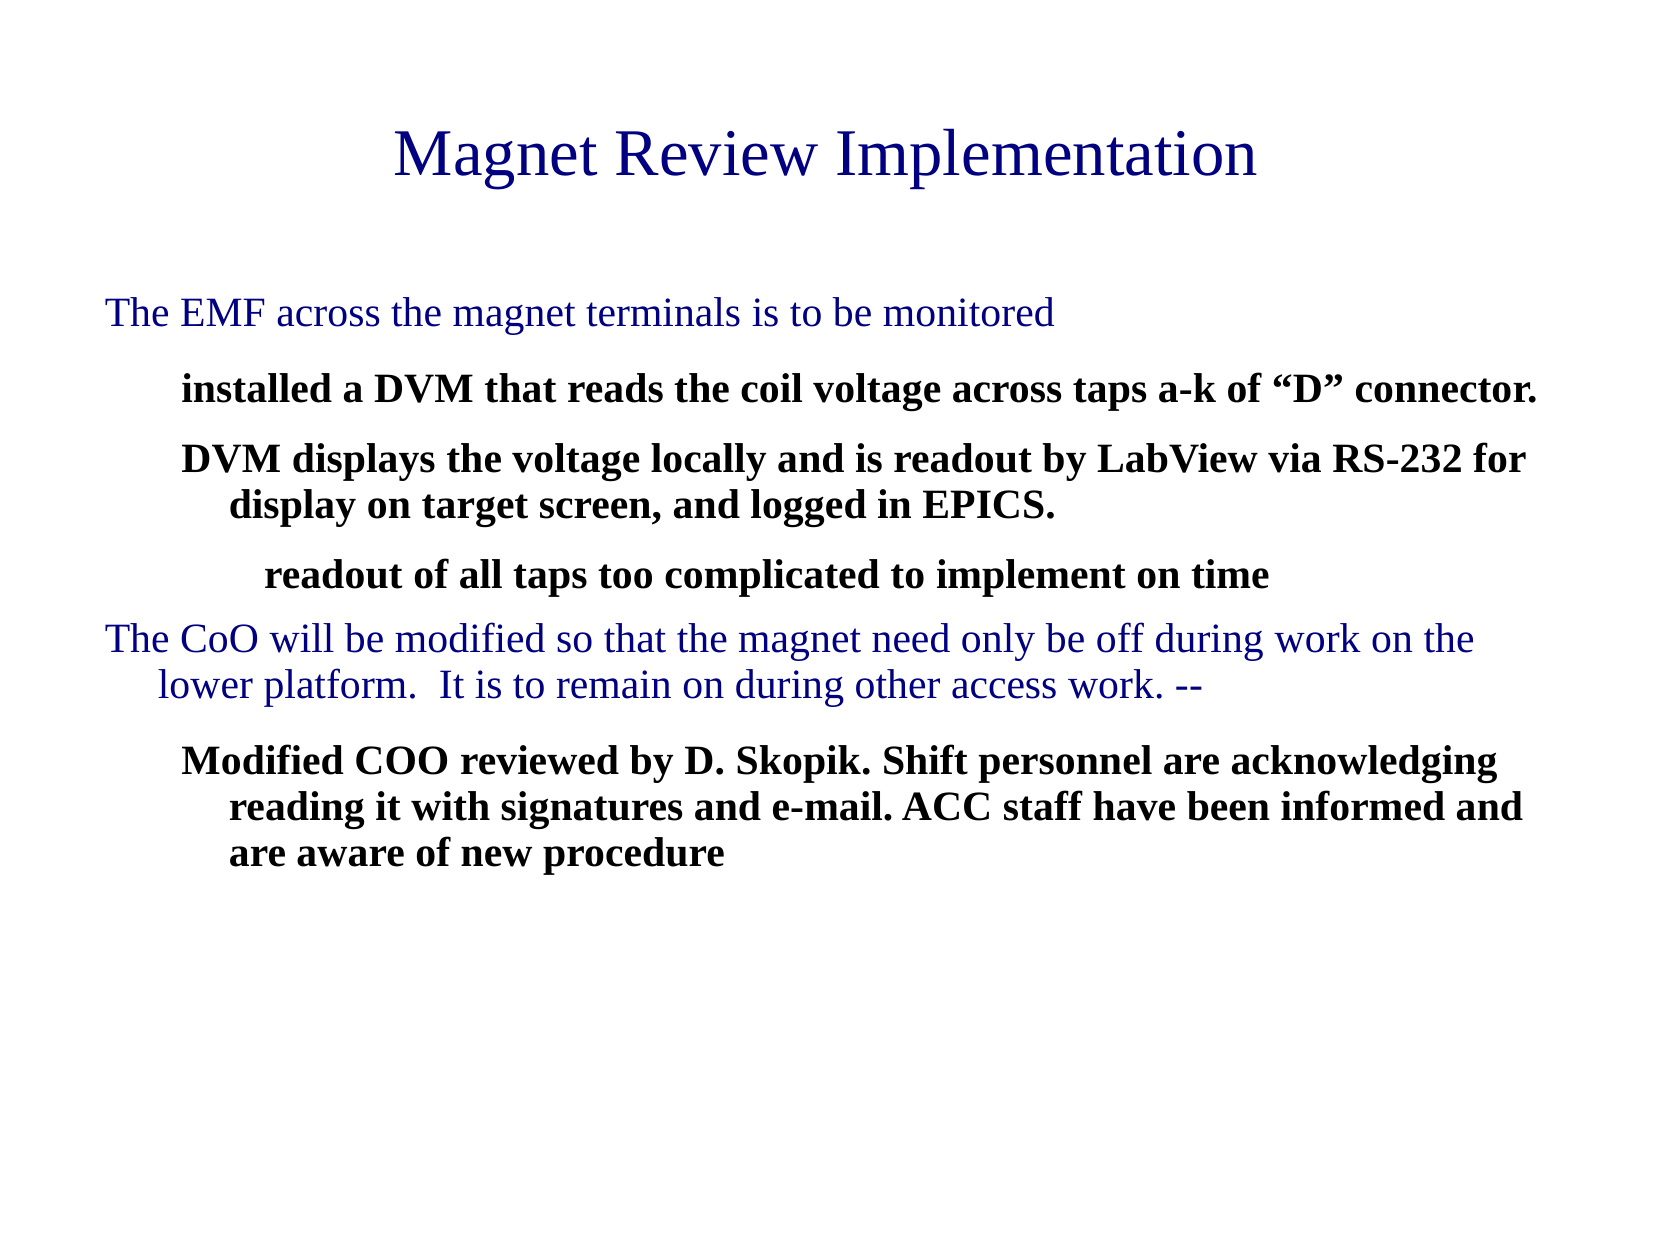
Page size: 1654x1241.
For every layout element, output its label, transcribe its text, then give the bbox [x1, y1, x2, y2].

title Magnet Review Implementation [82, 49, 1571, 257]
list The EMF across the magnet terminals is to be monitored installed a DVM that reads the coil voltage across taps a-k of “D” connector. DVM displays the voltage locally and is readout by LabView via RS-232 for display on target screen, and logged in EPICS. readout of all taps too complicated to implement on time The CoO will be modified so that the magnet need only be off during work on the lower platform. It is to remain on during other access work. -- Modified COO reviewed by D. Skopik. Shift personnel are acknowledging reading it with signatures and e-mail. ACC staff have been informed and are aware of new procedure [86, 289, 1576, 935]
